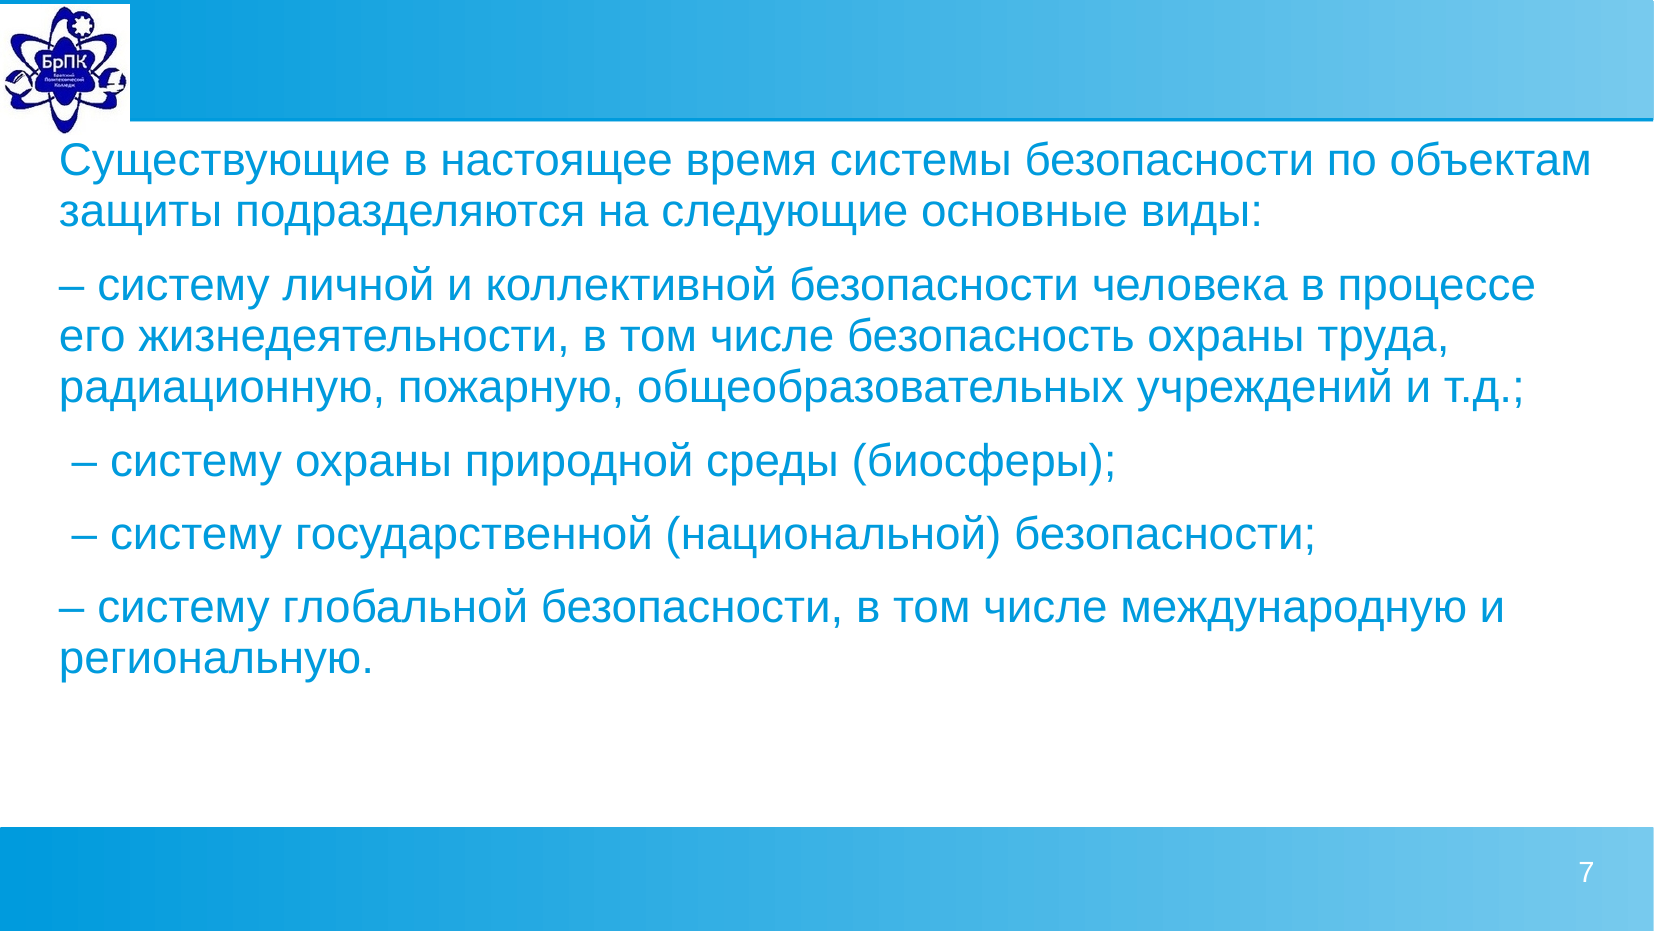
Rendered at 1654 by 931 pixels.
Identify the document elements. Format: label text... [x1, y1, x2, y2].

list Существующие в настоящее время системы безопасности по объектам защиты подразделяются на следующие основные виды: – систему личной и коллективной безопасности человека в процессе его жизнедеятельности, в том числе безопасность охраны труда, радиационную, пожарную, общеобразовательных учреждений и т.д.; – систему охраны природной среды (биосферы); – систему государственной (национальной) безопасности; – систему глобальной безопасности, в том числе международную и региональную. [59, 134, 1595, 725]
picture [0, 5, 130, 135]
